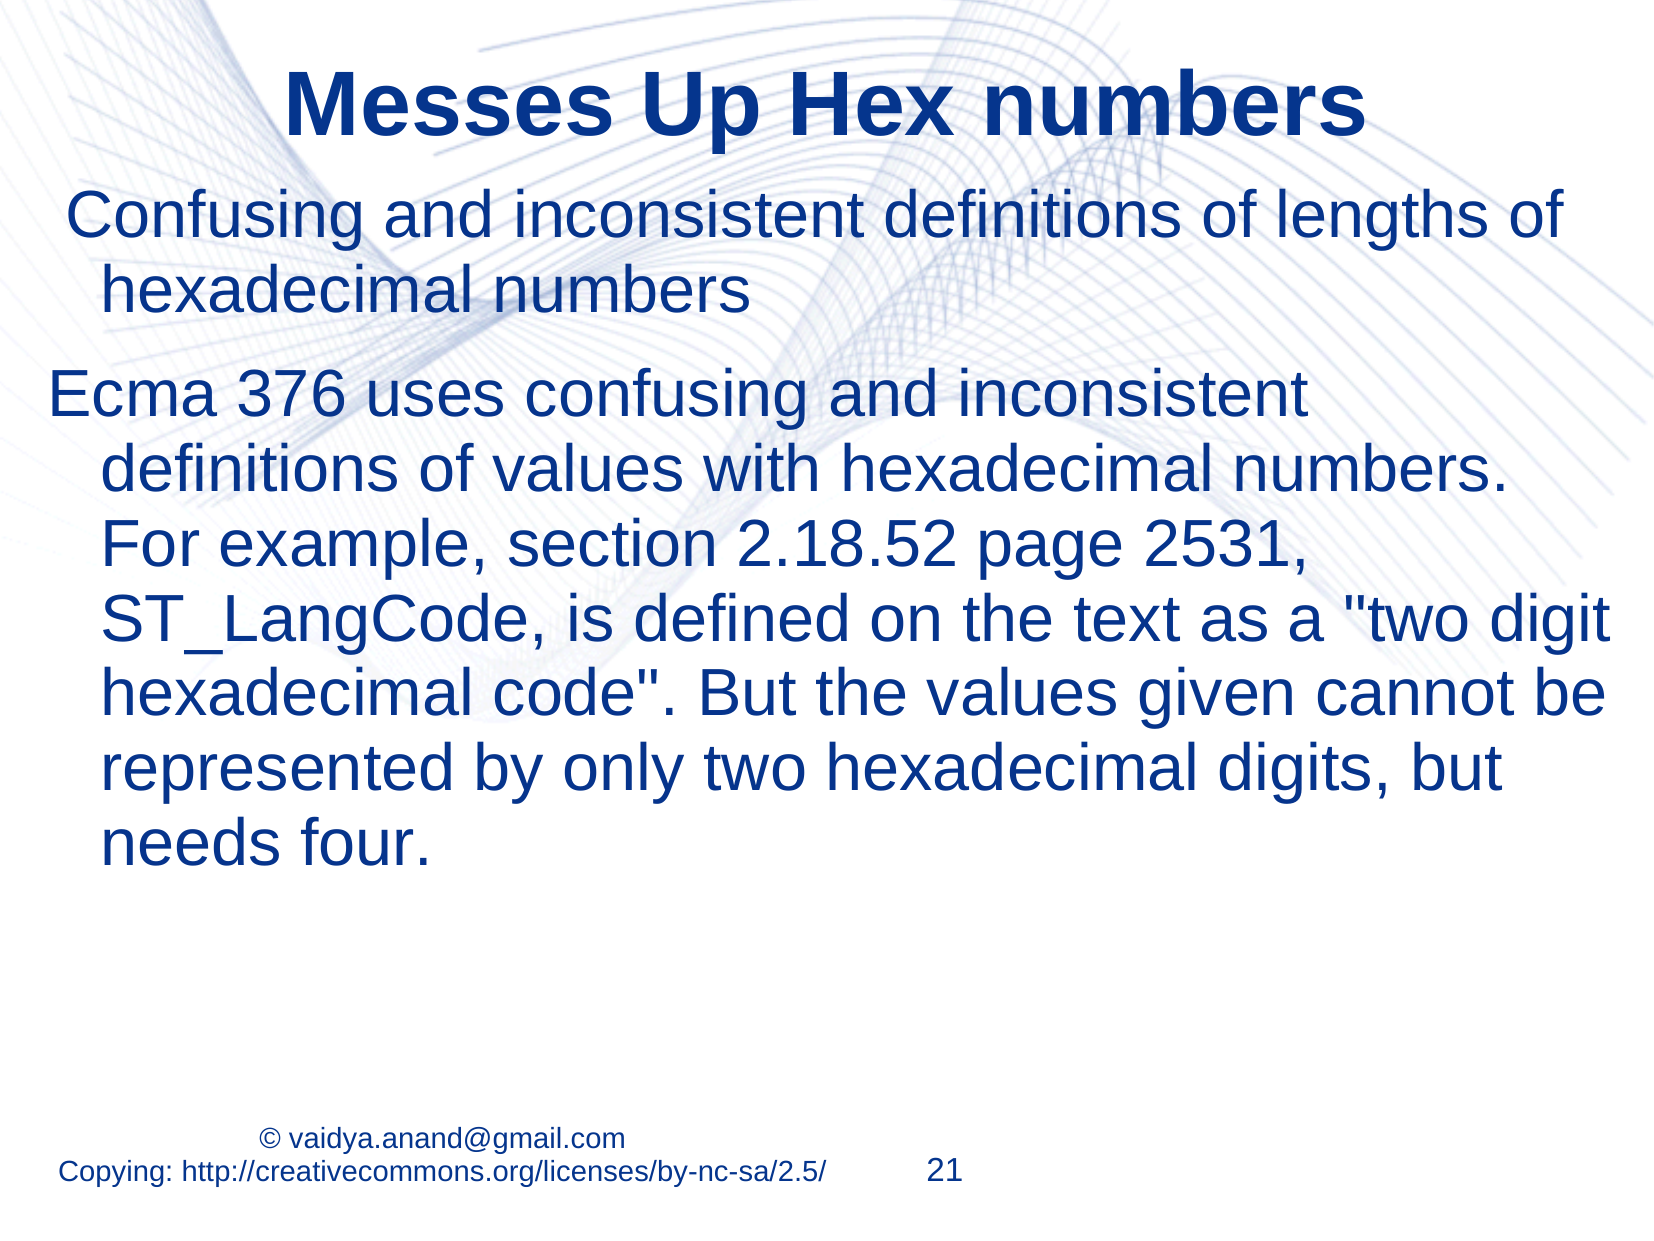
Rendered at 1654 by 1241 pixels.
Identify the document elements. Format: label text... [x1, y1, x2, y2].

title Messes Up Hex numbers [29, 36, 1625, 170]
list Confusing and inconsistent definitions of lengths of hexadecimal numbers Ecma 376 uses confusing and inconsistent definitions of values with hexadecimal numbers. For example, section 2.18.52 page 2531, ST_LangCode, is defined on the text as a "two digit hexadecimal code". But the values given cannot be represented by only two hexadecimal digits, but needs four. [29, 177, 1625, 1108]
picture [0, 0, 1654, 1241]
